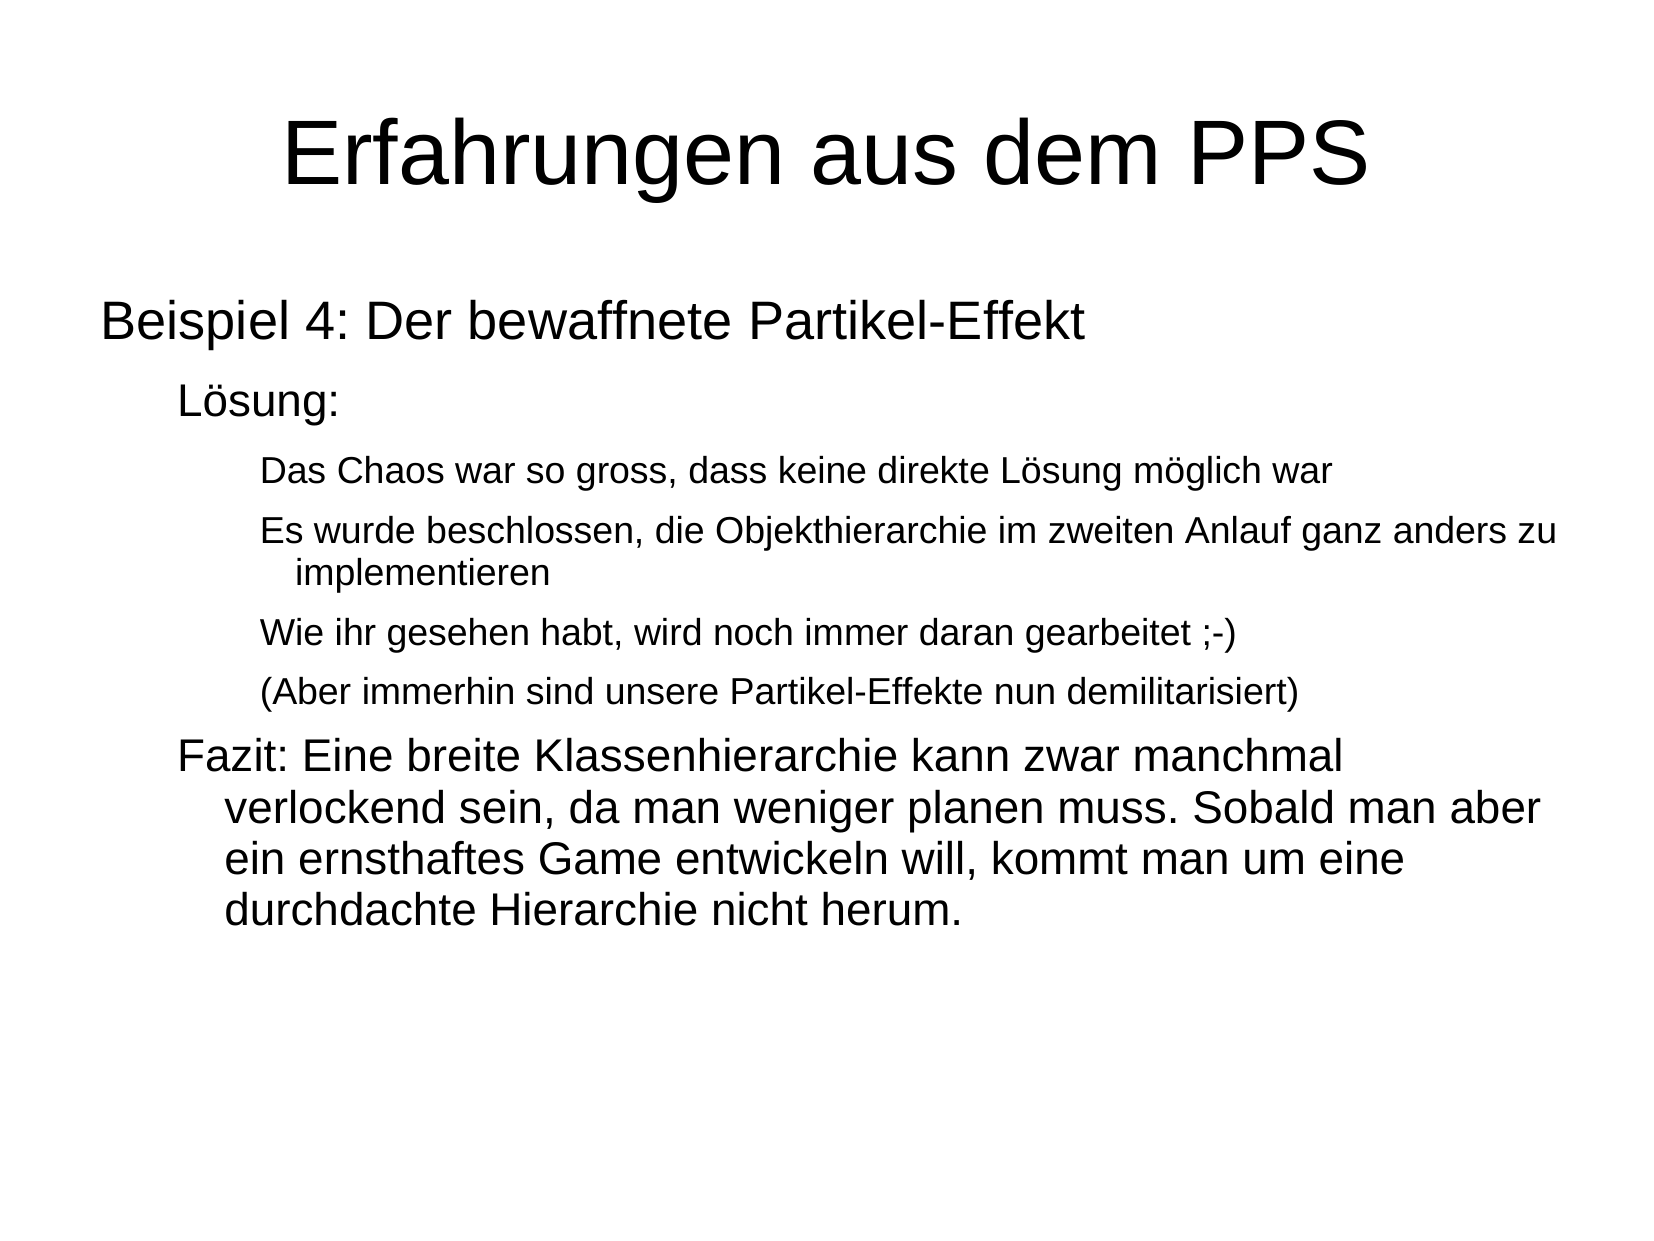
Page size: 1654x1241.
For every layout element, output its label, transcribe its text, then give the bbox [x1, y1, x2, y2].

title Erfahrungen aus dem PPS [82, 56, 1571, 250]
list Beispiel 4: Der bewaffnete Partikel-Effekt Lösung: Das Chaos war so gross, dass keine direkte Lösung möglich war Es wurde beschlossen, die Objekthierarchie im zweiten Anlauf ganz anders zu implementieren Wie ihr gesehen habt, wird noch immer daran gearbeitet ;-) (Aber immerhin sind unsere Partikel-Effekte nun demilitarisiert) Fazit: Eine breite Klassenhierarchie kann zwar manchmal verlockend sein, da man weniger planen muss. Sobald man aber ein ernsthaftes Game entwickeln will, kommt man um eine durchdachte Hierarchie nicht herum. [82, 290, 1571, 1094]
